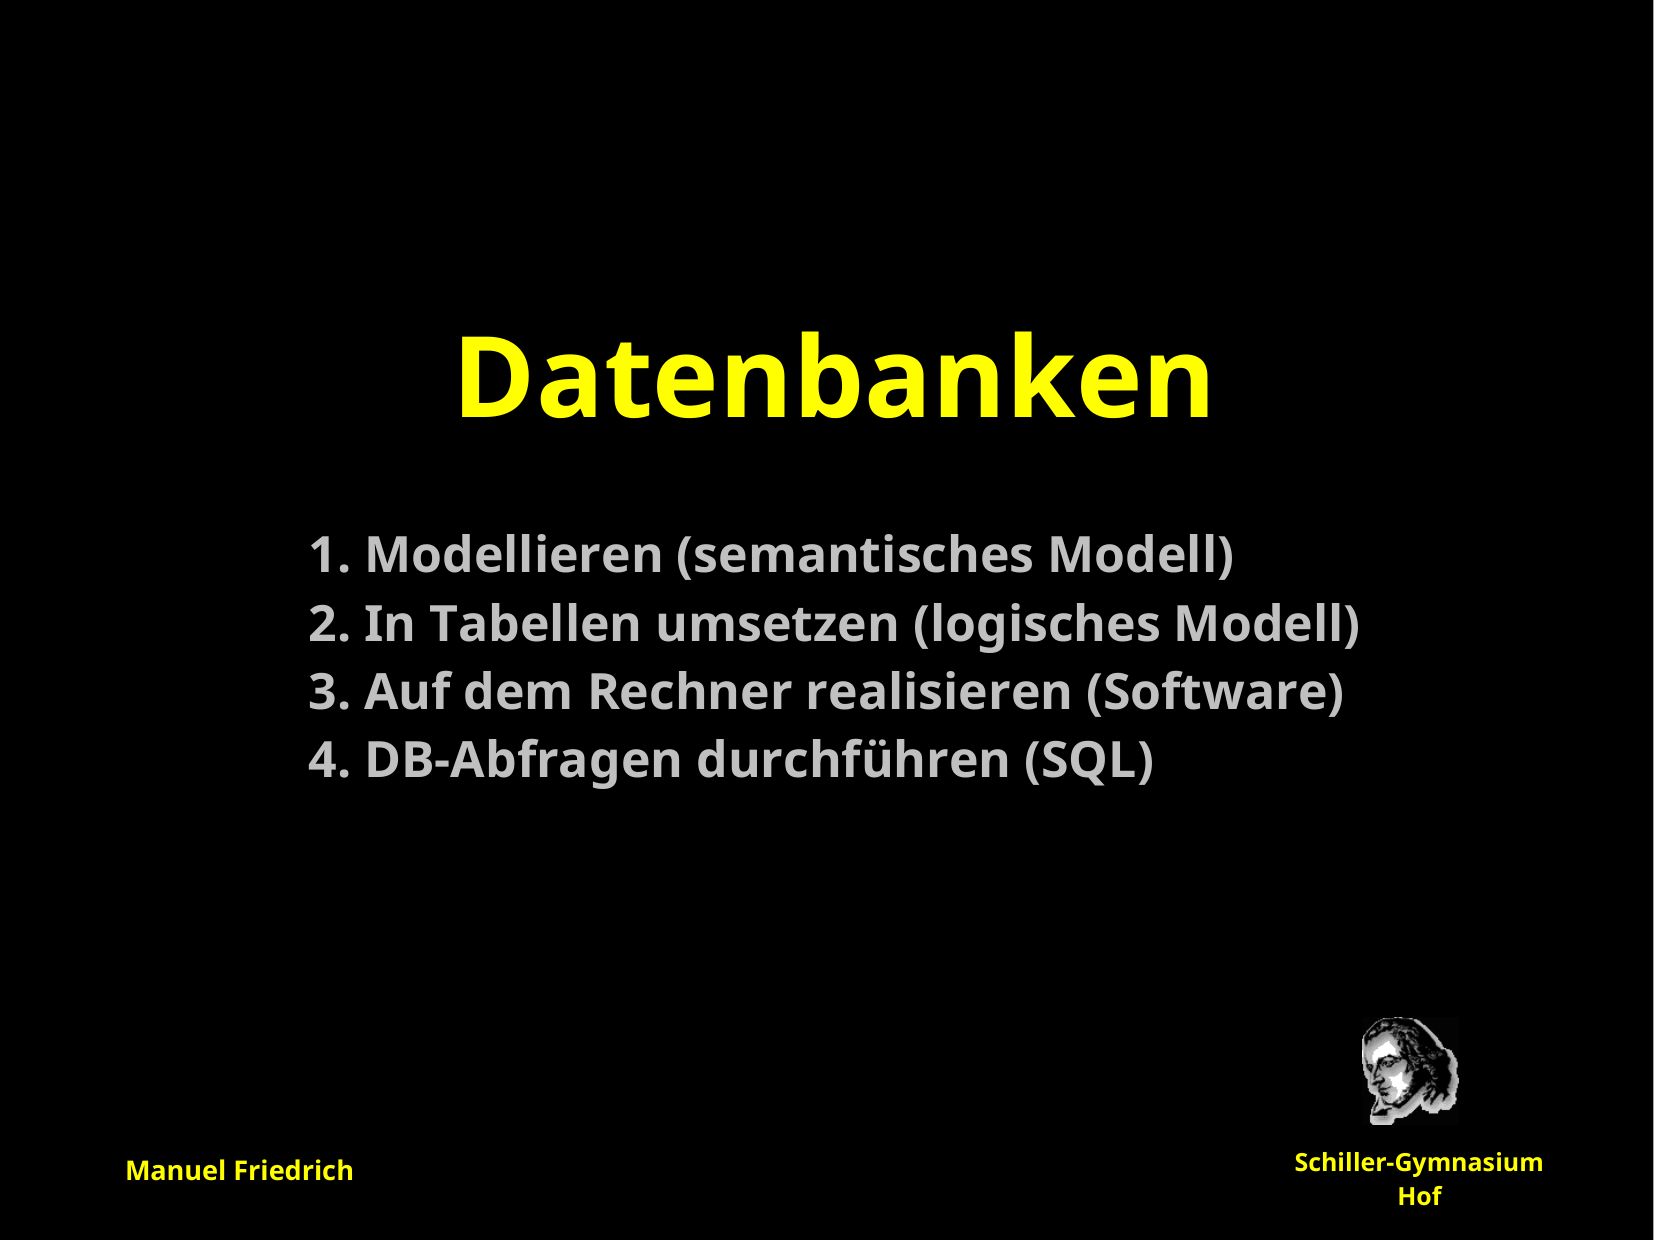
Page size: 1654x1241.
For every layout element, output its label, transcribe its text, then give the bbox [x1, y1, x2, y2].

text_box Schiller-Gymnasium Hof [1294, 1145, 1549, 1206]
text_box Datenbanken 1. Modellieren (semantisches Modell) 2. In Tabellen umsetzen (logisches Modell) 3. Auf dem Rechner realisieren (Software) 4. DB-Abfragen durchführen (SQL) [308, 297, 1386, 933]
text_box Manuel Friedrich [124, 1151, 357, 1185]
picture [1362, 1017, 1459, 1125]
